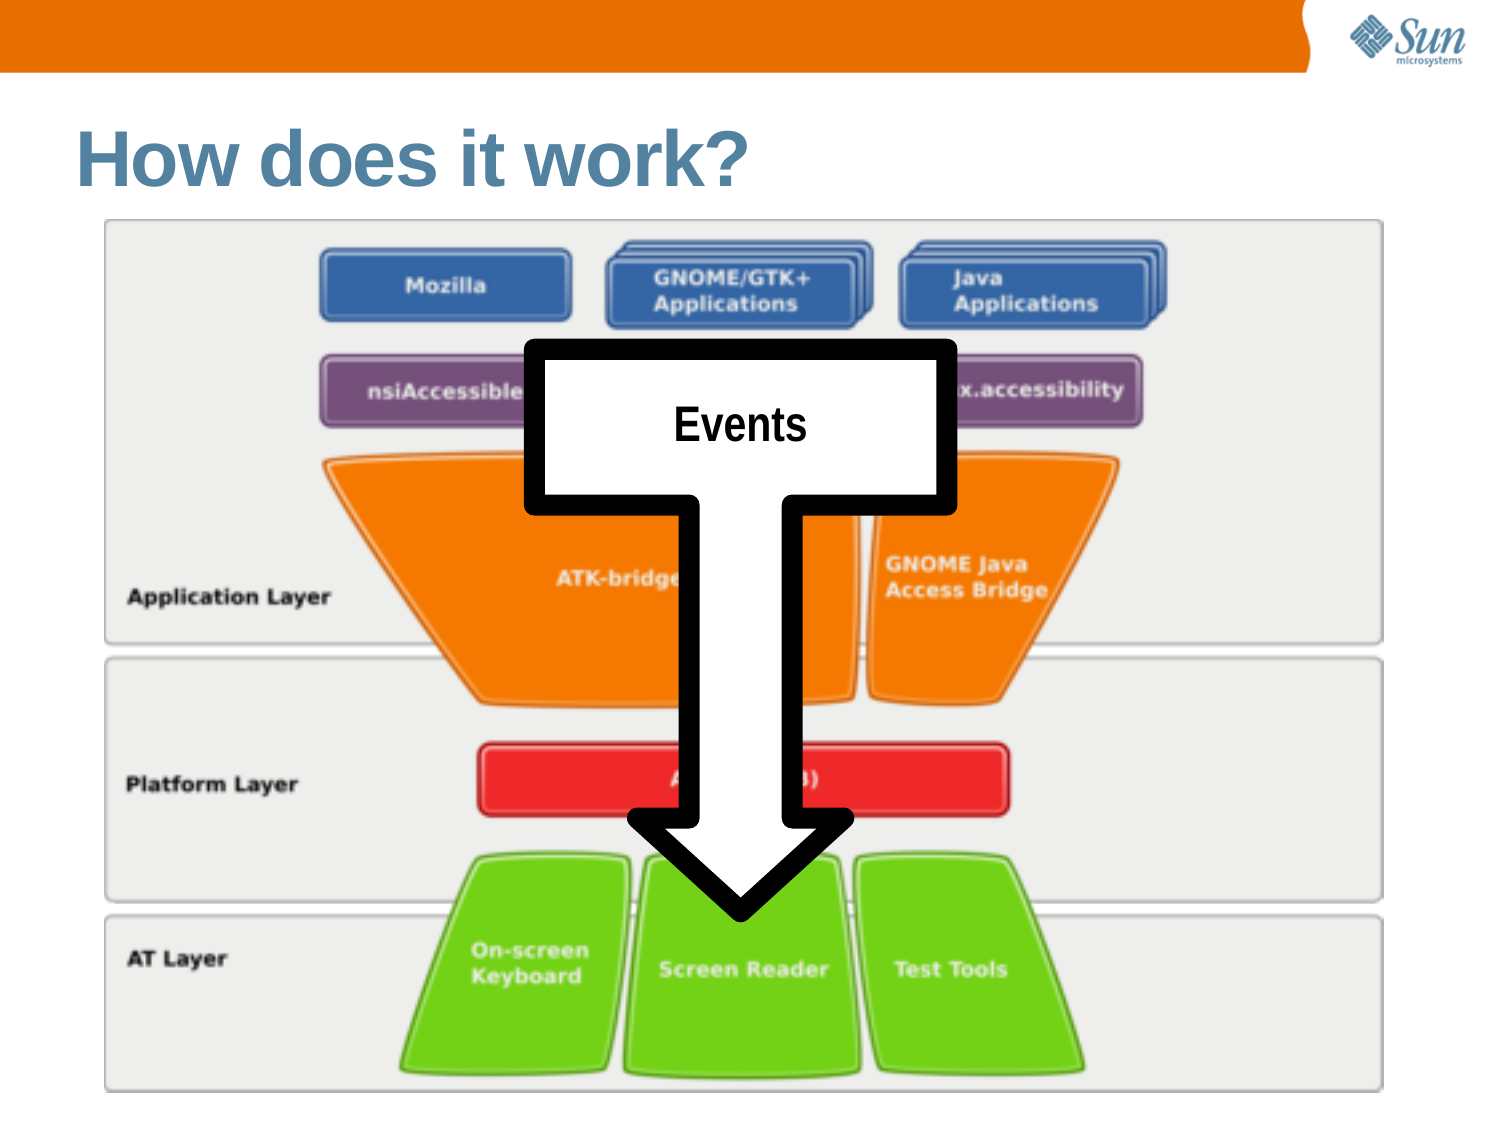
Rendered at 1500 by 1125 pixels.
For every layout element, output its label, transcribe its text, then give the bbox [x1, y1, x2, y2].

picture [0, 0, 1500, 75]
picture [104, 219, 1384, 1093]
title How does it work? [75, 122, 1438, 228]
text_box Events [534, 349, 947, 912]
